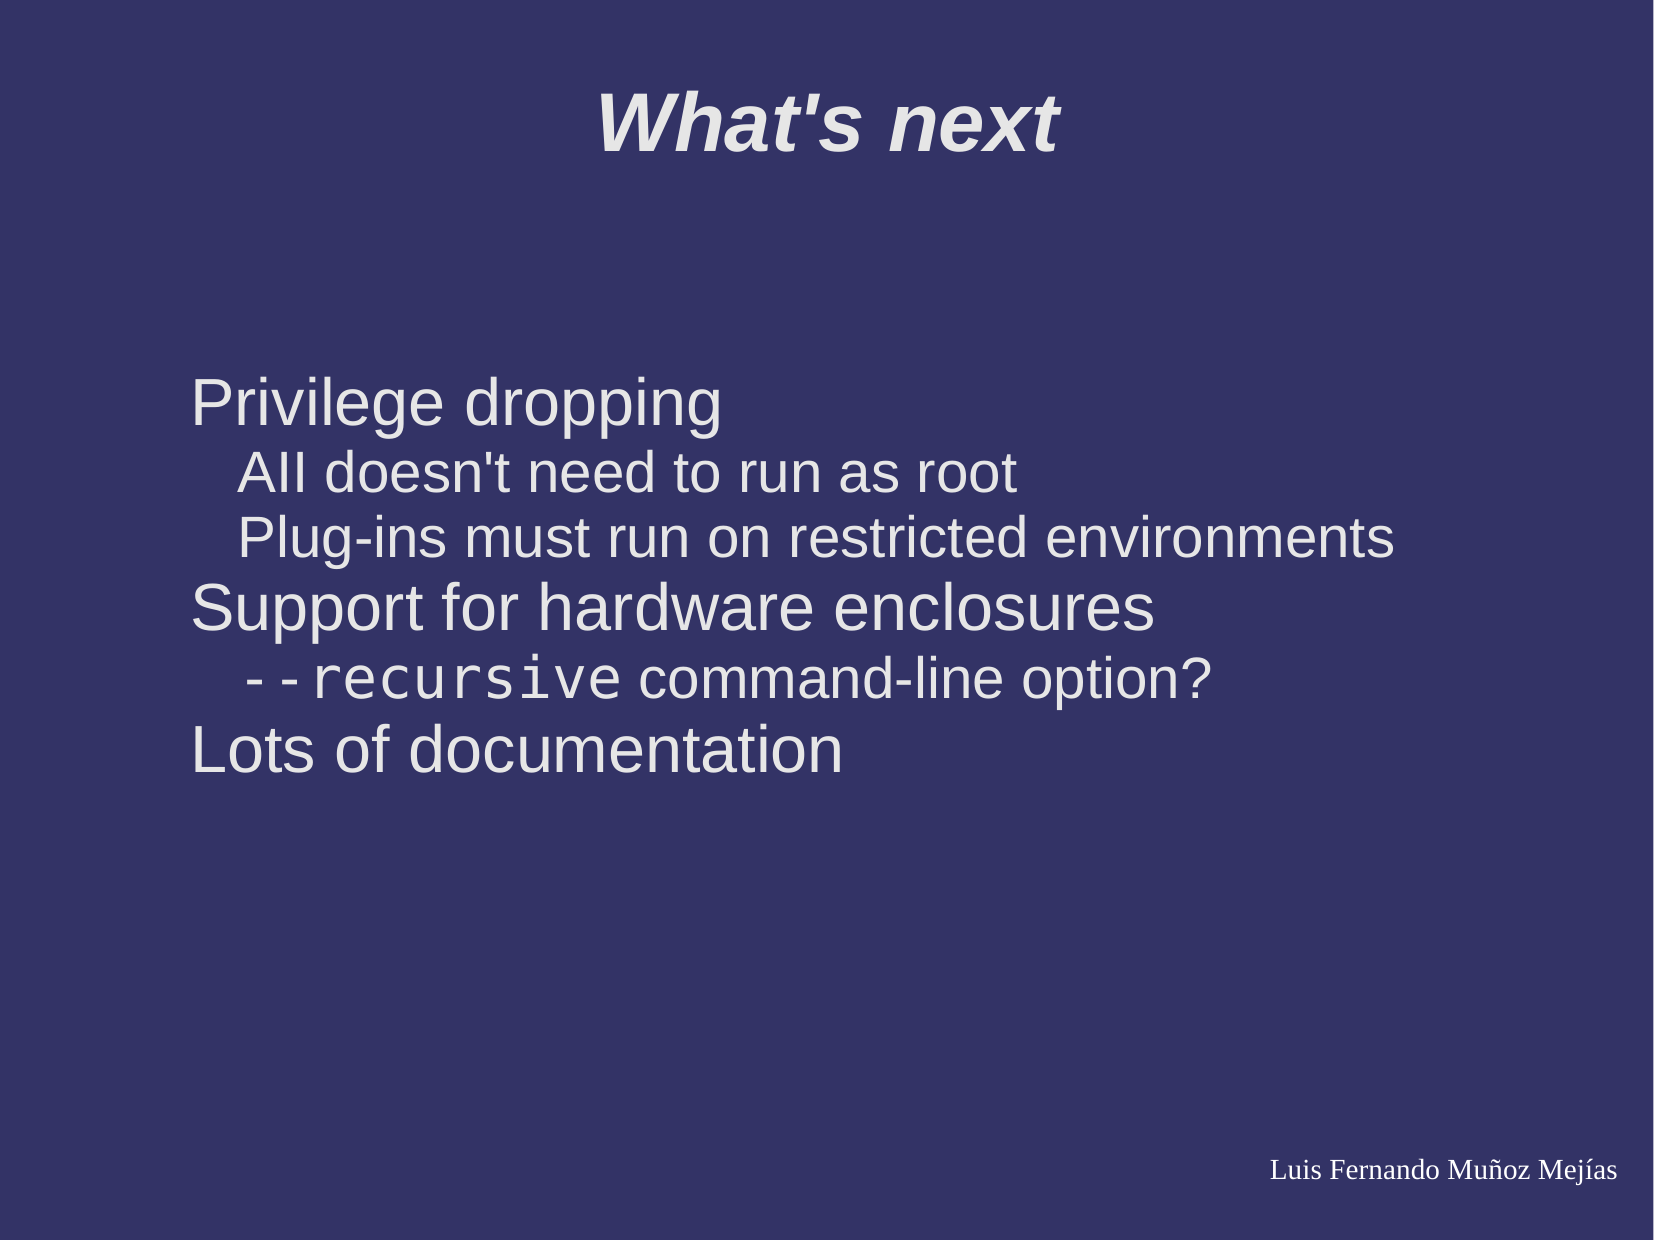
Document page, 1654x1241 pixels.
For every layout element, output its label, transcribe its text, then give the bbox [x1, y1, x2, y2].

title What's next [121, 19, 1534, 227]
list Privilege dropping AII doesn't need to run as root Plug-ins must run on restricted environments Support for hardware enclosures --recursive command-line option? Lots of documentation [178, 364, 1570, 1147]
